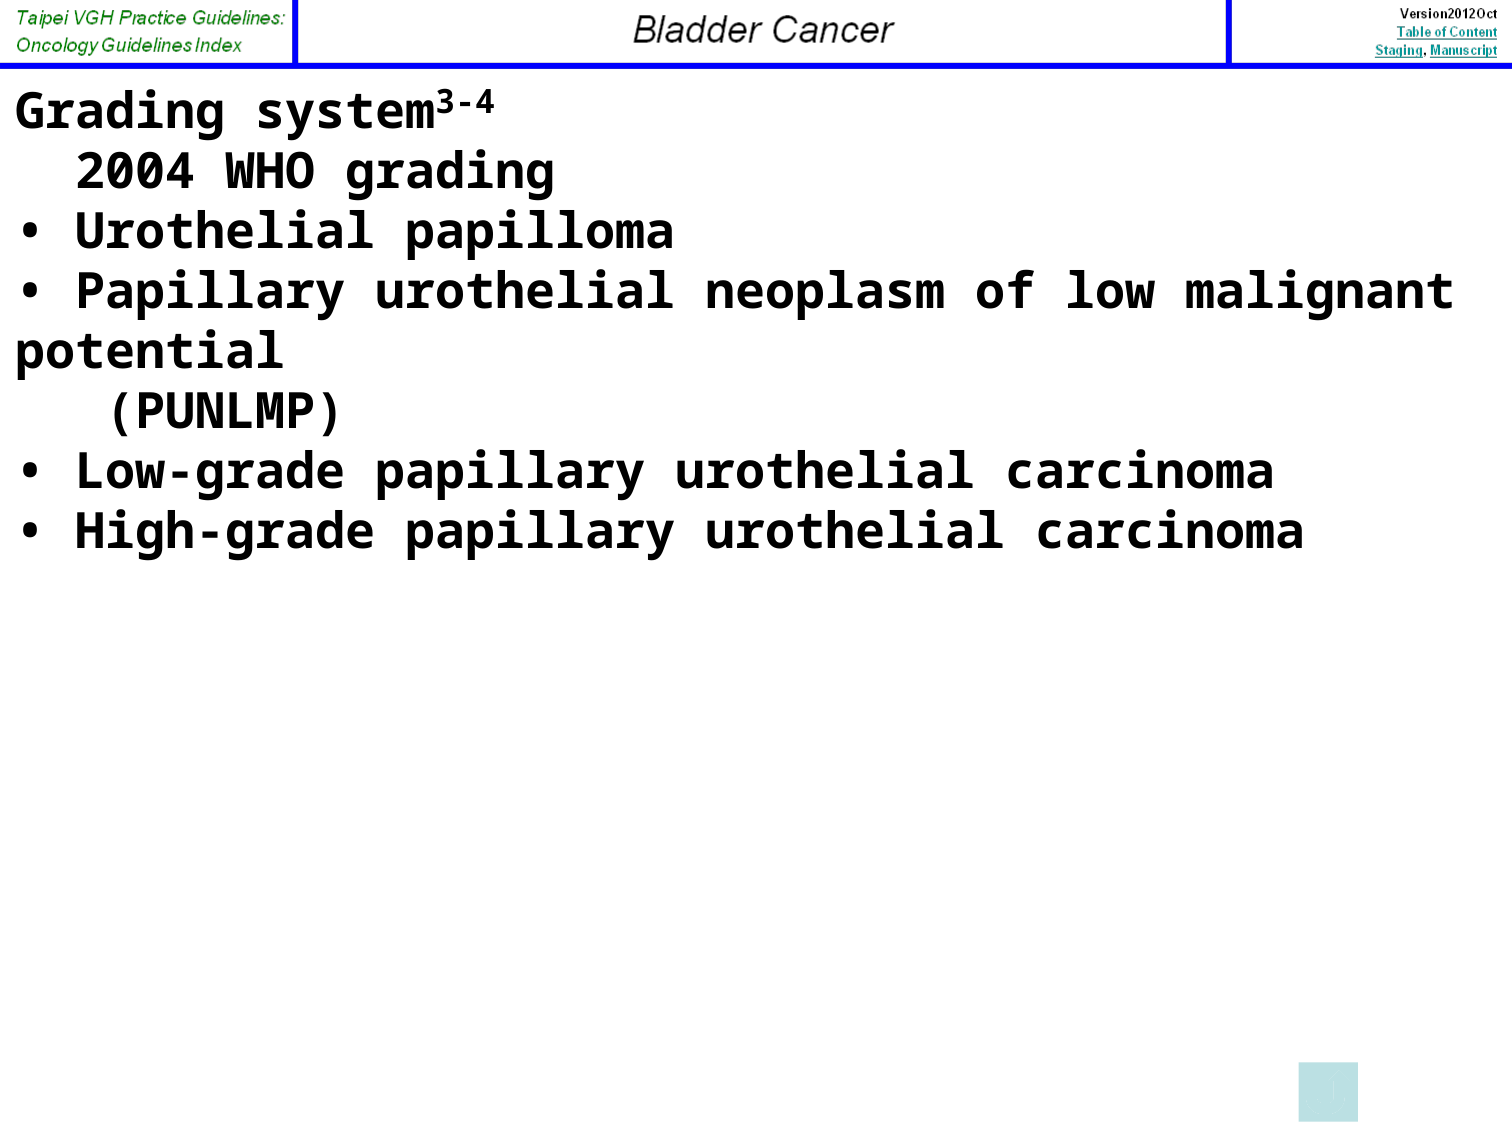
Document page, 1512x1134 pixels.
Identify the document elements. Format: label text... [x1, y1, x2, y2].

title Grading system3-4 2004 WHO grading • Urothelial papilloma • Papillary urothelial neoplasm of low malignant potential (PUNLMP) • Low-grade papillary urothelial carcinoma • High-grade papillary urothelial carcinoma [0, 70, 1512, 544]
